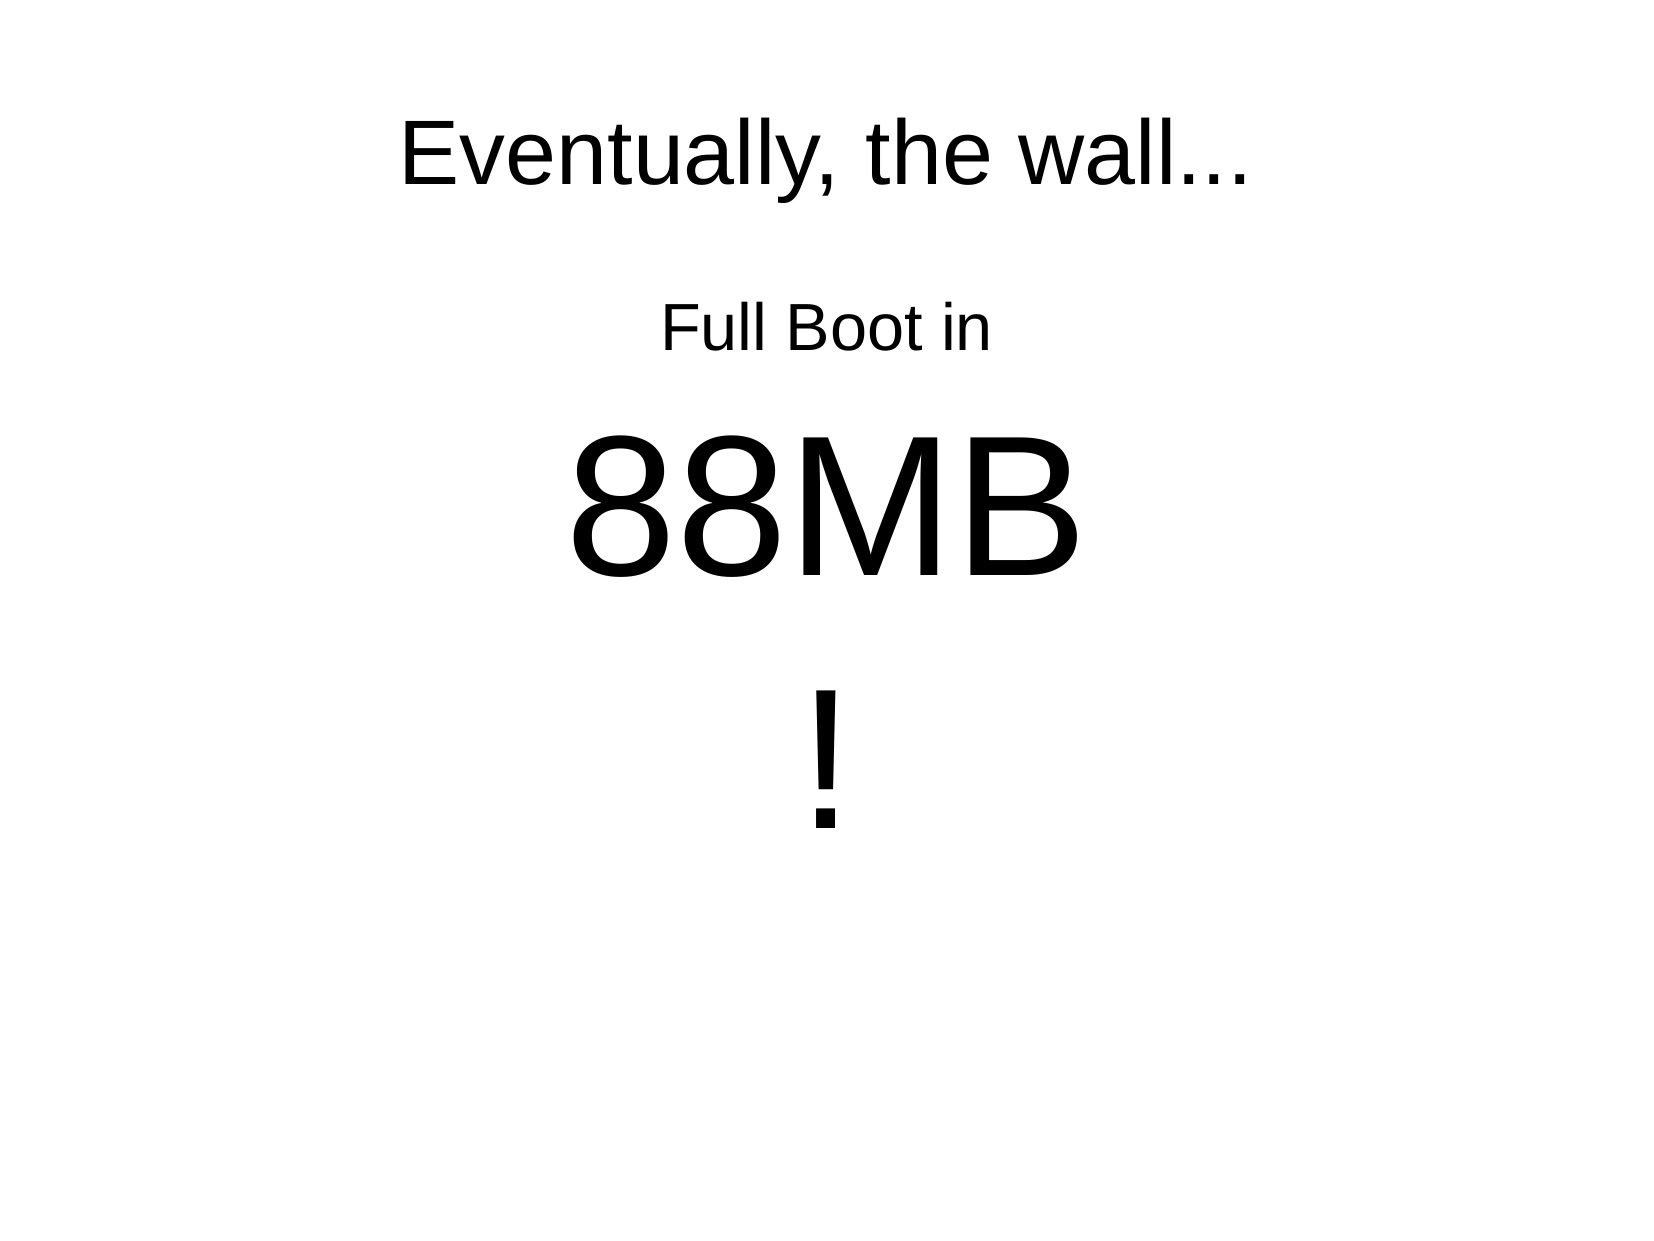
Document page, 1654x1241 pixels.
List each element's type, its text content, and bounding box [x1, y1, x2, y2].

list Full Boot in 88MB ! [82, 290, 1571, 1010]
title Eventually, the wall... [82, 49, 1571, 257]
